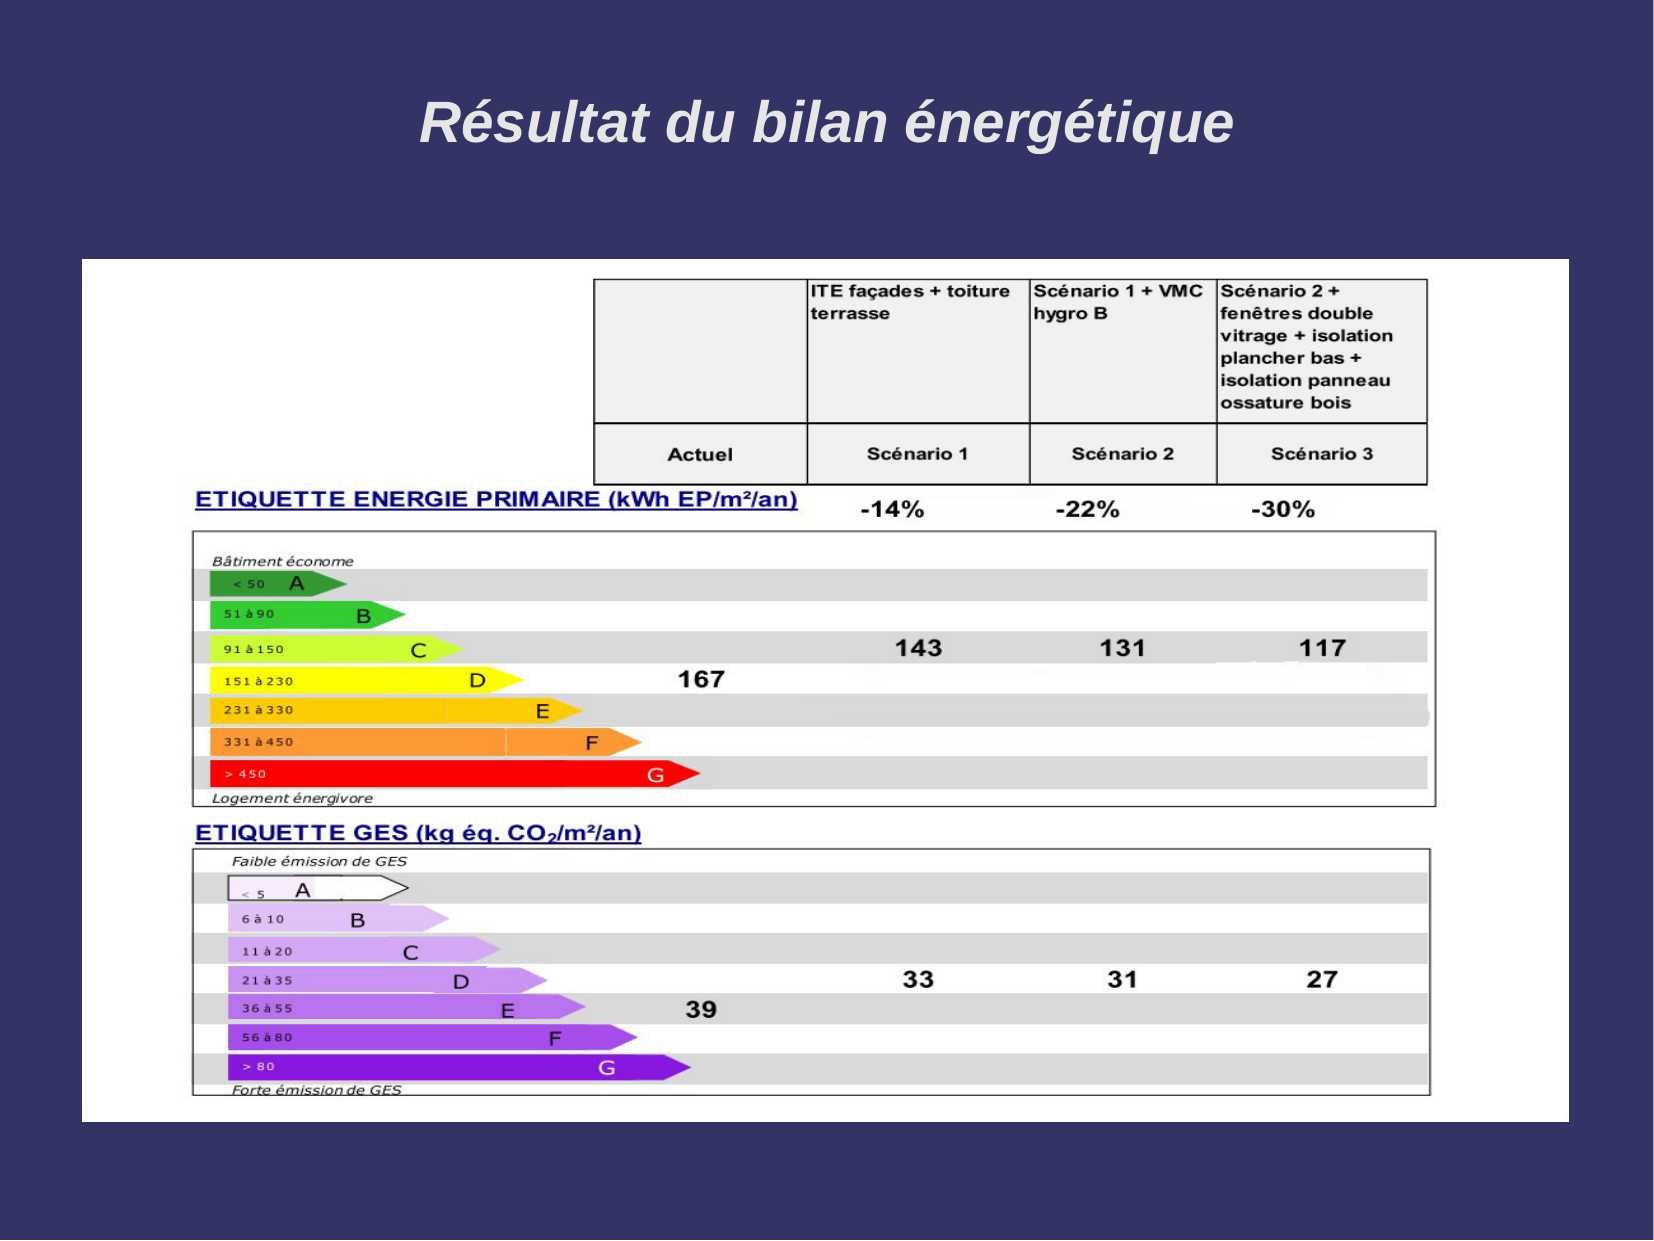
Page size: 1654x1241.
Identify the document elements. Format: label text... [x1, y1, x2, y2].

picture [82, 259, 1569, 1122]
title Résultat du bilan énergétique [121, 19, 1534, 227]
